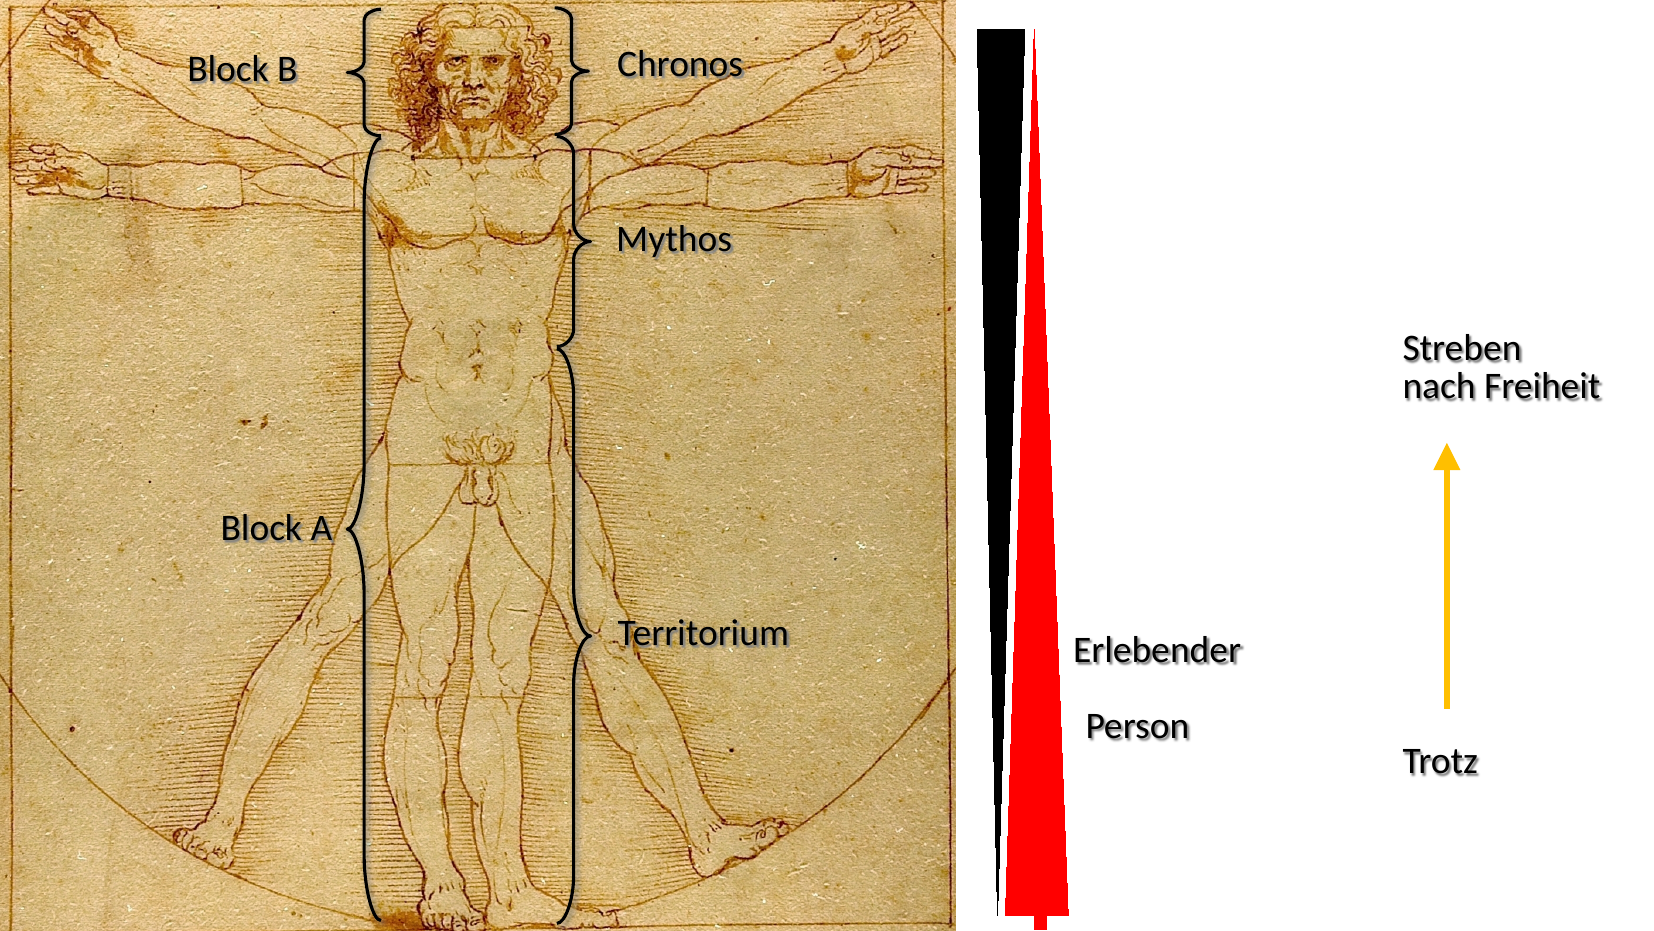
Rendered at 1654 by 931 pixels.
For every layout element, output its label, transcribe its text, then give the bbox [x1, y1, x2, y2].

text_box Block A [205, 504, 348, 557]
text_box Mythos [601, 215, 748, 269]
text_box Chronos [602, 40, 759, 94]
text_box Block B [172, 46, 313, 99]
text_box Person [1070, 702, 1397, 831]
text_box Territorium [602, 609, 805, 663]
picture [0, 0, 956, 931]
text_box Streben nach Freiheit [1387, 324, 1616, 416]
text_box [1005, 29, 1069, 916]
text_box Trotz [1387, 738, 1544, 791]
text_box [977, 29, 1025, 916]
text_box Erlebender [1058, 626, 1257, 679]
